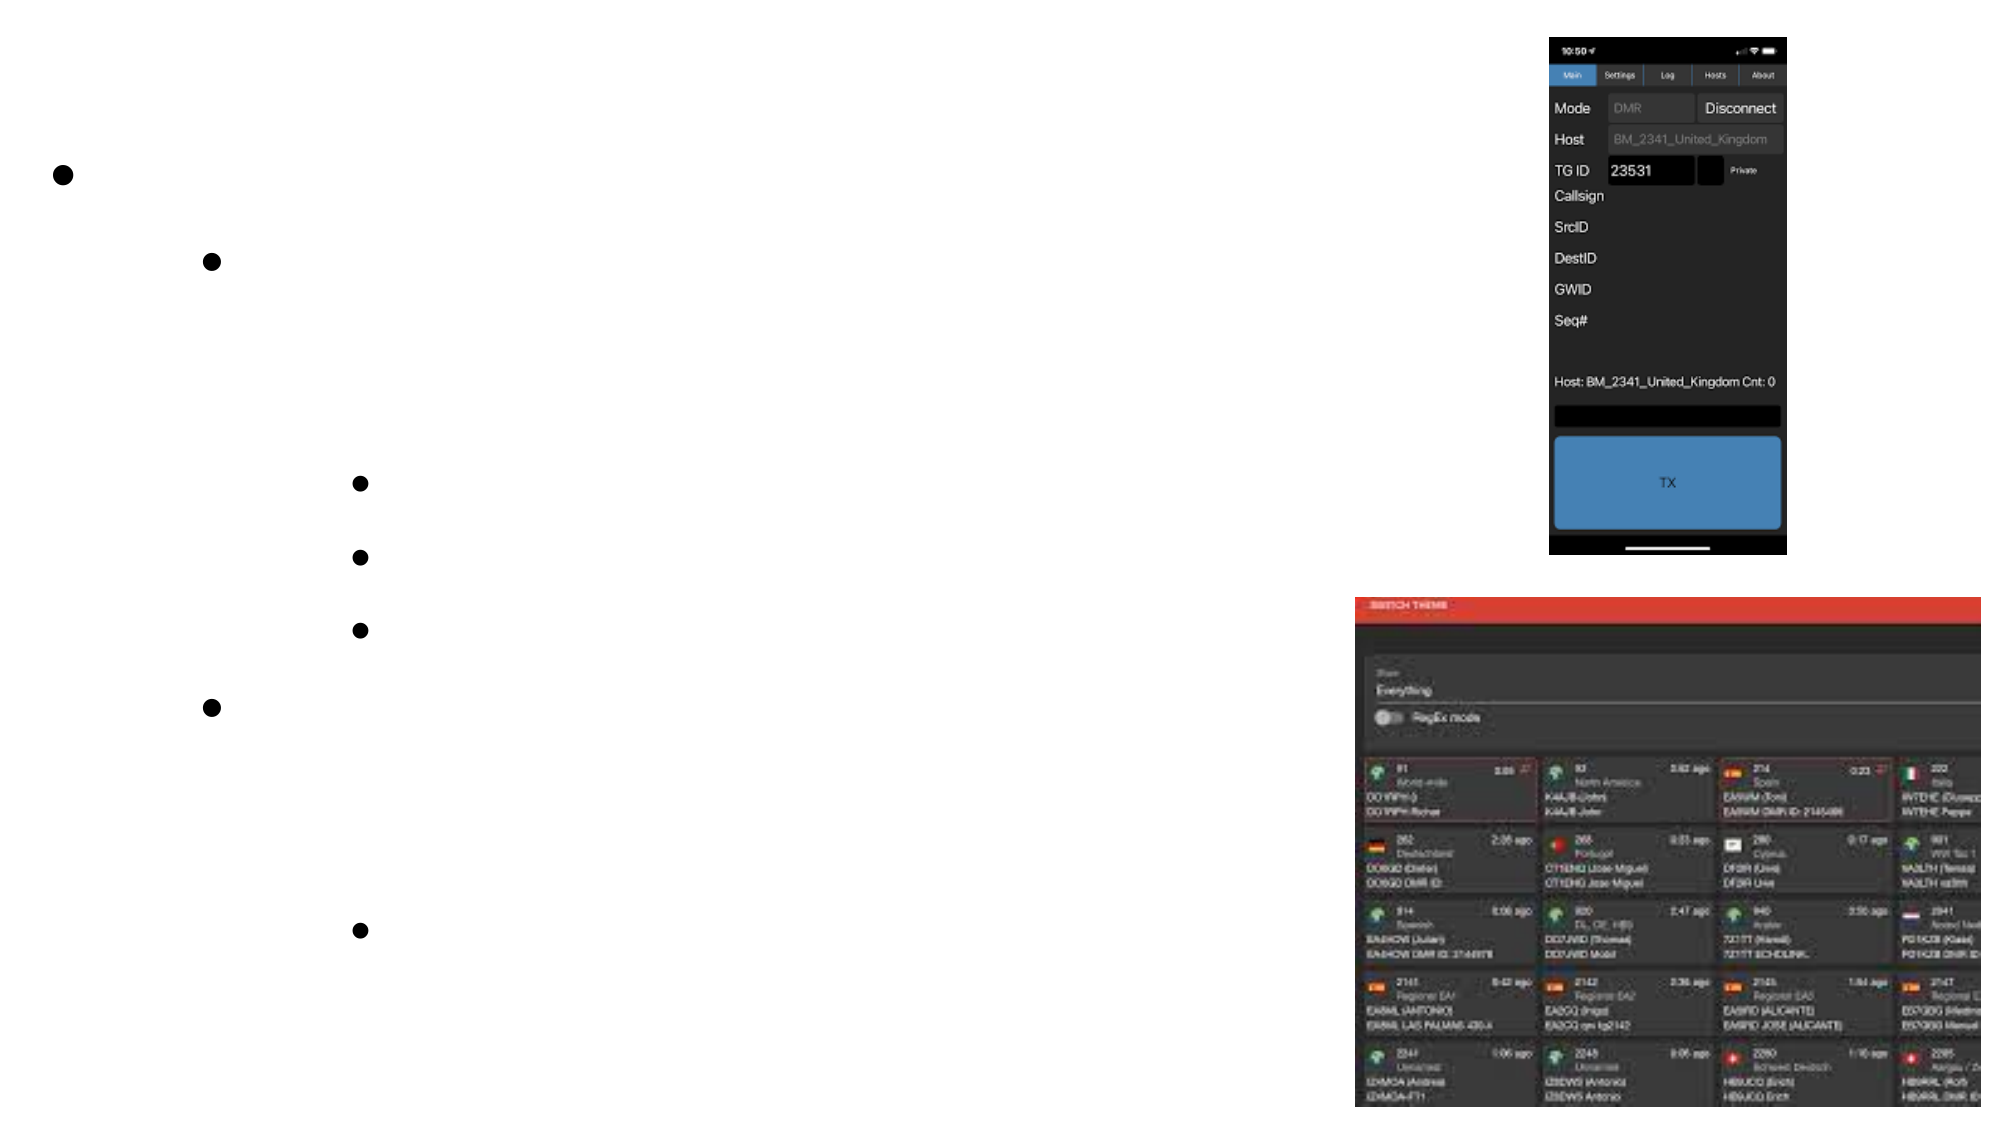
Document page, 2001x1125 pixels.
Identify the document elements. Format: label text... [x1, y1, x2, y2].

title How can I access these networks? [79, 3, 1863, 131]
picture [1355, 597, 1981, 1107]
picture [1549, 37, 1787, 555]
list Apps Yes, with your phone, tablet, or computer, you can access the DMR network, and talk on it with apps like: Droidstar Dudestar And others…. You can also monitor networks before you even have a radio or DMR ID like Brandmeister's HOSE network https://hose.brandmeister.network [35, 130, 1306, 1111]
